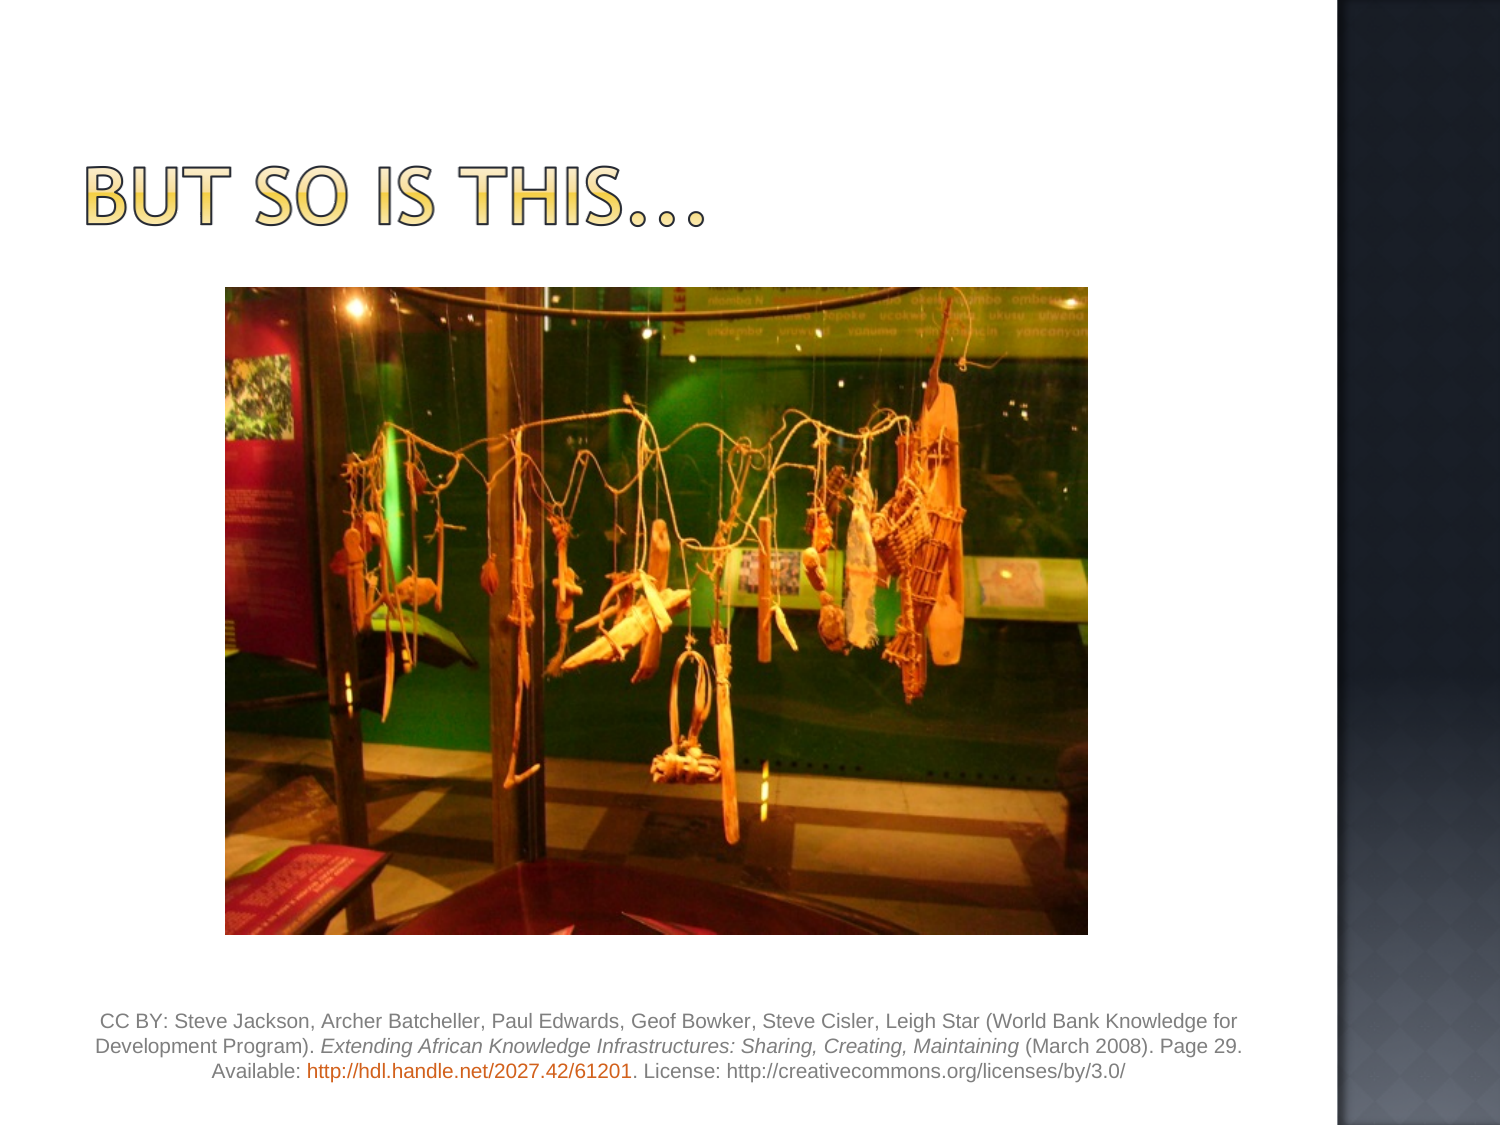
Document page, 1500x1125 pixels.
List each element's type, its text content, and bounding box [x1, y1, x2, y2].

text_box [225, 287, 1088, 935]
text_box [73, 52, 1265, 242]
text_box CC BY: Steve Jackson, Archer Batcheller, Paul Edwards, Geof Bowker, Steve Cisler, Leigh Star (World Bank Knowledge for Development Program). Extending African Knowledge Infrastructures: Sharing, Creating, Maintaining (March 2008). Page 29. Available: http://hdl.handle.net/2027.42/61201. License: http://creativecommons.org/licenses/by/3.0/ [62, 999, 1276, 1091]
picture [1337, 0, 1500, 1125]
